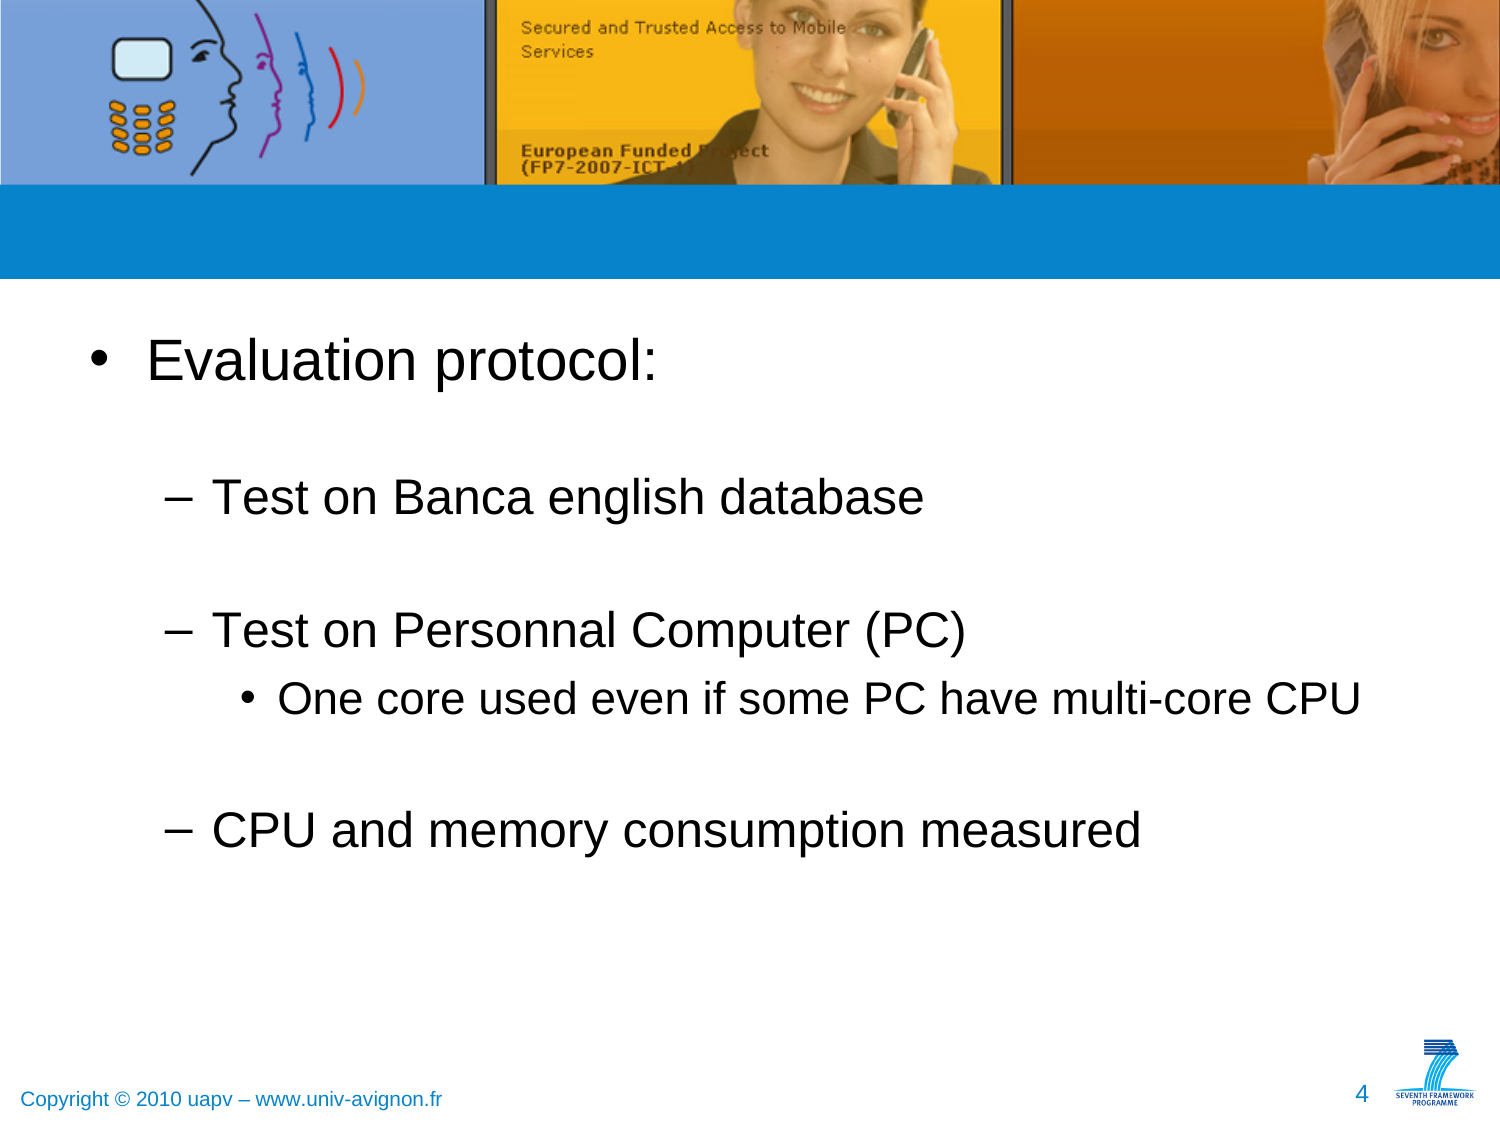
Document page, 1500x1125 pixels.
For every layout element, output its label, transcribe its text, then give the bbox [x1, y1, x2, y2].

picture [0, 0, 1500, 184]
list Evaluation protocol: Test on Banca english database Test on Personnal Computer (PC) One core used even if some PC have multi-core CPU CPU and memory consumption measured [75, 314, 1447, 1024]
picture [1387, 1034, 1483, 1114]
